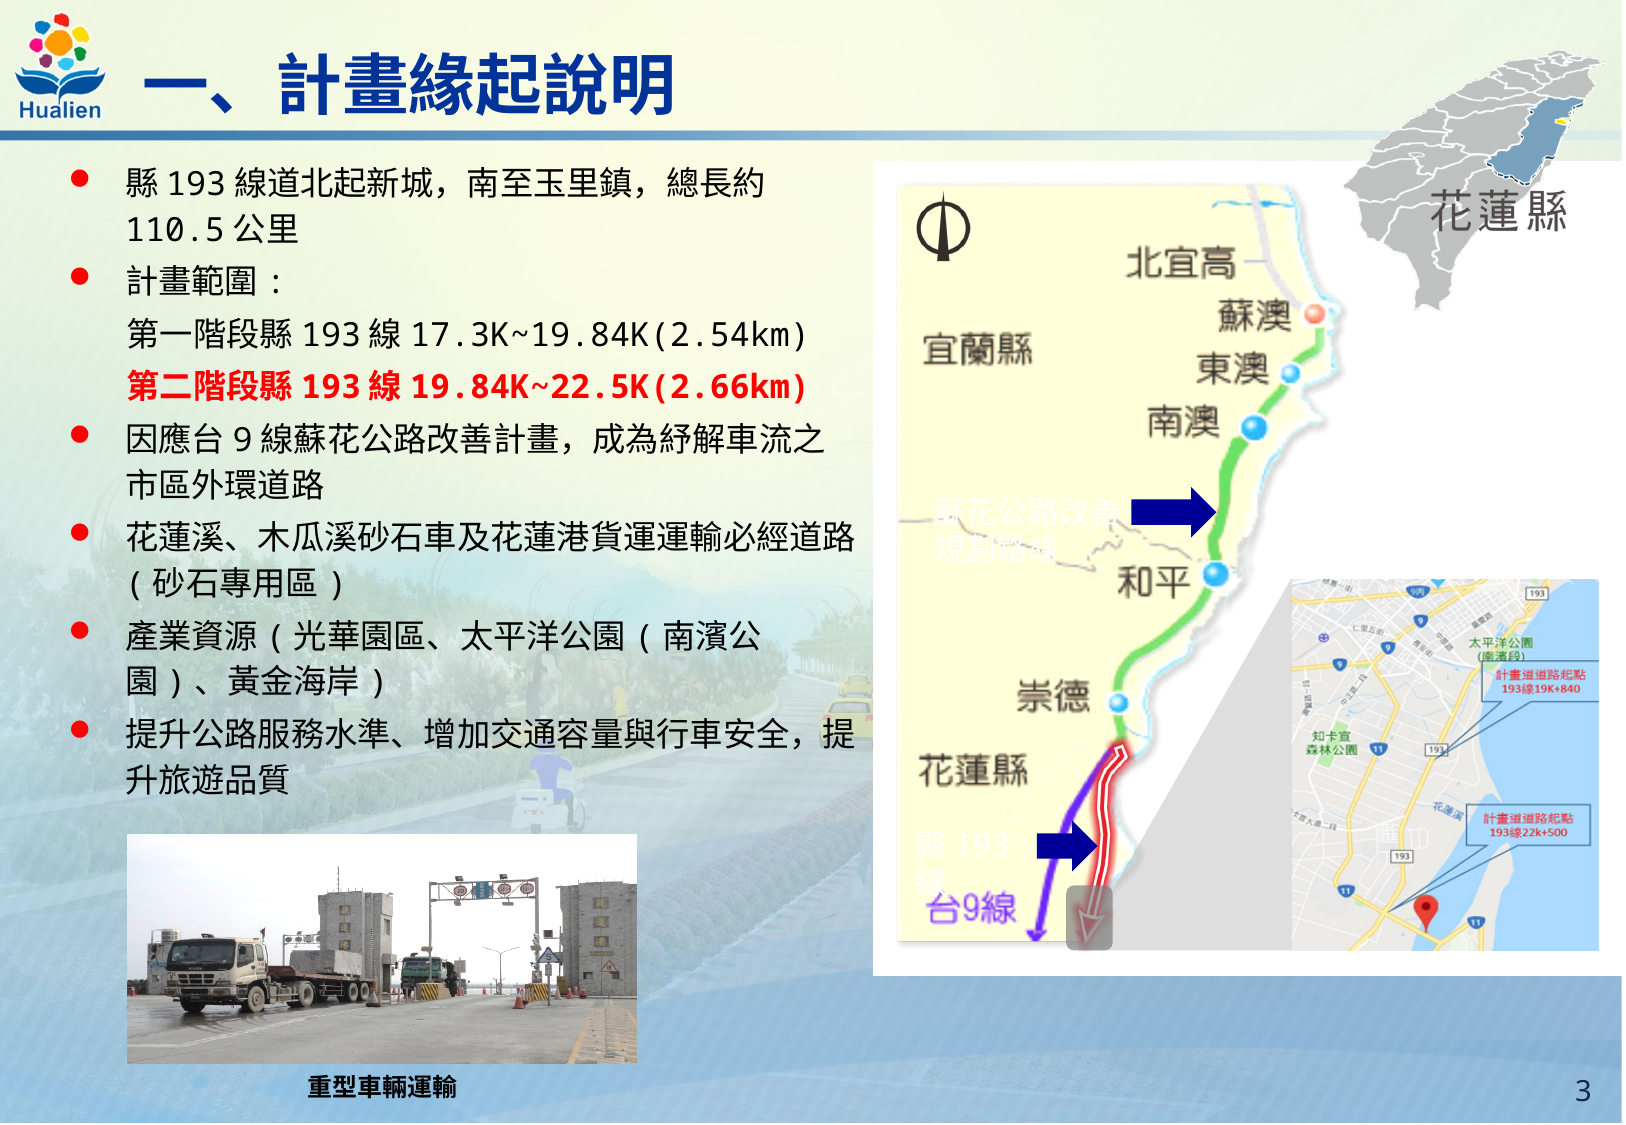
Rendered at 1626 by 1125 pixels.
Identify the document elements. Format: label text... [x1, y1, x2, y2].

text_box [1036, 820, 1098, 872]
slide_number <number> [1537, 1064, 1625, 1108]
text_box 蘇花公路改善規劃路線 [919, 484, 1155, 575]
text_box [1066, 577, 1292, 951]
picture [0, 0, 1622, 1123]
text_box 縣193線道北起新城，南至玉里鎮，總長約110.5公里 計畫範圍: 第一階段縣193線17.3K~19.84K(2.54km) 第二階段縣193線19.84K~22.5K(2.66km) 因應台9線蘇花公路改善計畫，成為紓解車流之市區外環道路 花蓮溪、木瓜溪砂石車及花蓮港貨運運輸必經道路(砂石專用區) 產業資源(光華園區、太平洋公園(南濱公園)、黃金海岸) 提升公路服務水準、增加交通容量與行車安全，提升旅遊品質 [53, 149, 874, 910]
text_box 一、計畫緣起說明 [127, 36, 943, 129]
text_box 縣193線 [900, 818, 1056, 909]
text_box [873, 160, 1624, 976]
text_box [1155, 486, 1217, 538]
text_box 重型車輛運輸 [292, 1063, 512, 1109]
